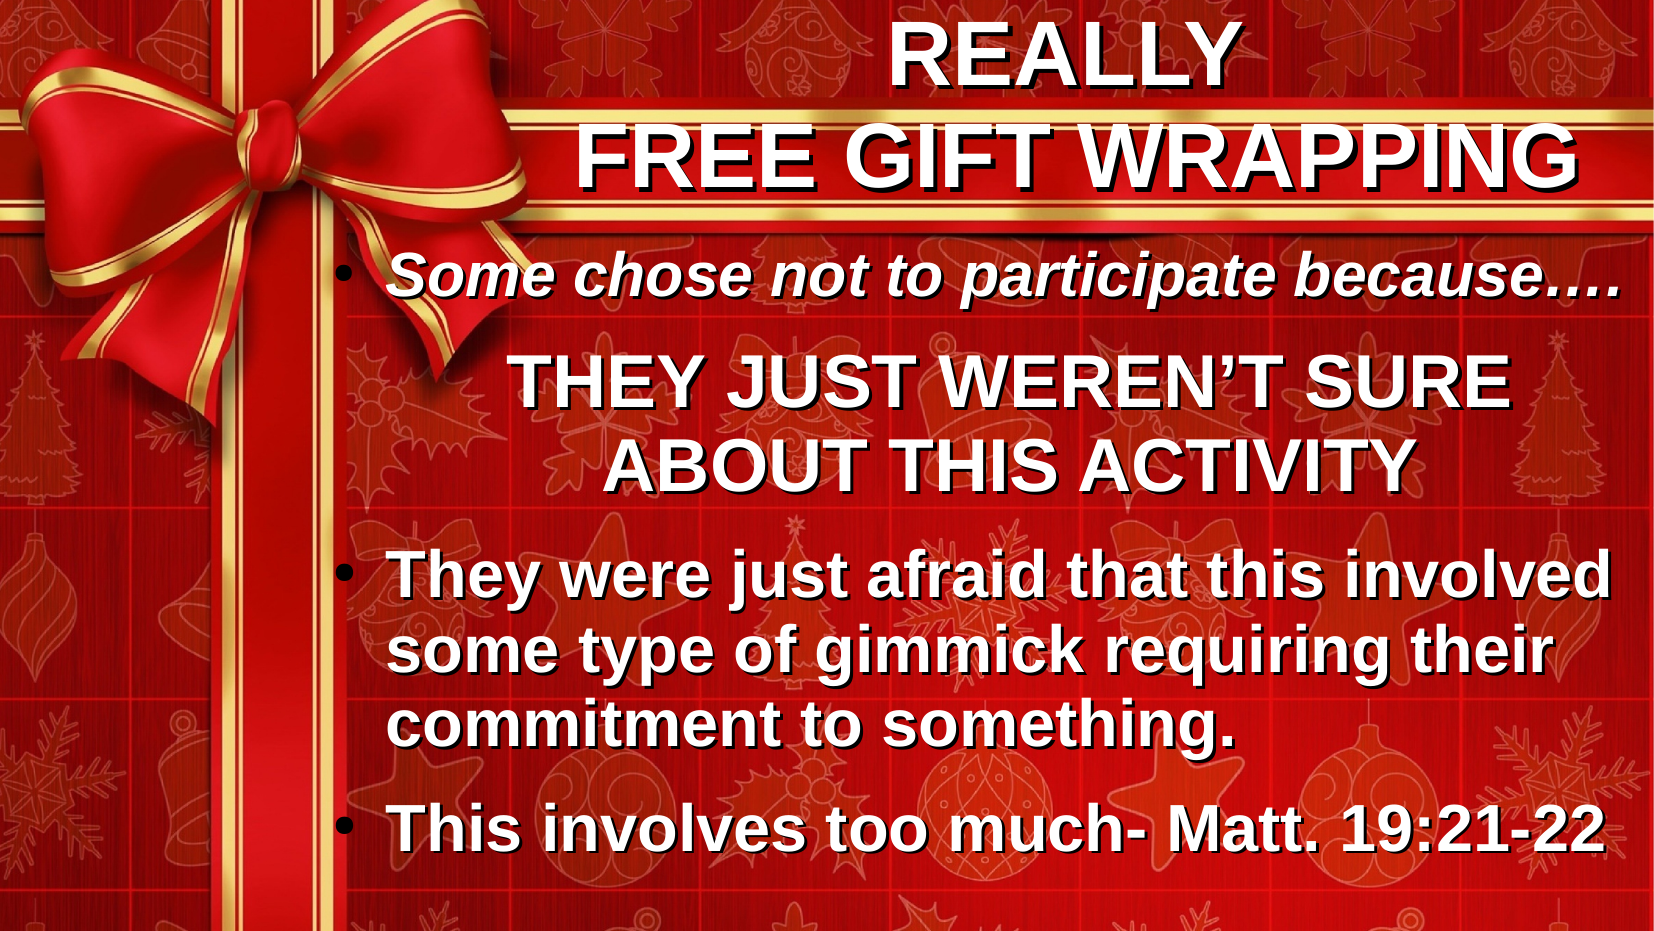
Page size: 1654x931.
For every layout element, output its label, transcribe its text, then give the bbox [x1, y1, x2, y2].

list Some chose not to participate because…. THEY JUST WEREN’T SURE ABOUT THIS ACTIVITY They were just afraid that this involved some type of gimmick requiring their commitment to something. This involves too much- Matt. 19:21-22 [315, 240, 1636, 915]
title REALLY FREE GIFT WRAPPING [539, 0, 1616, 211]
picture [0, 0, 1654, 931]
